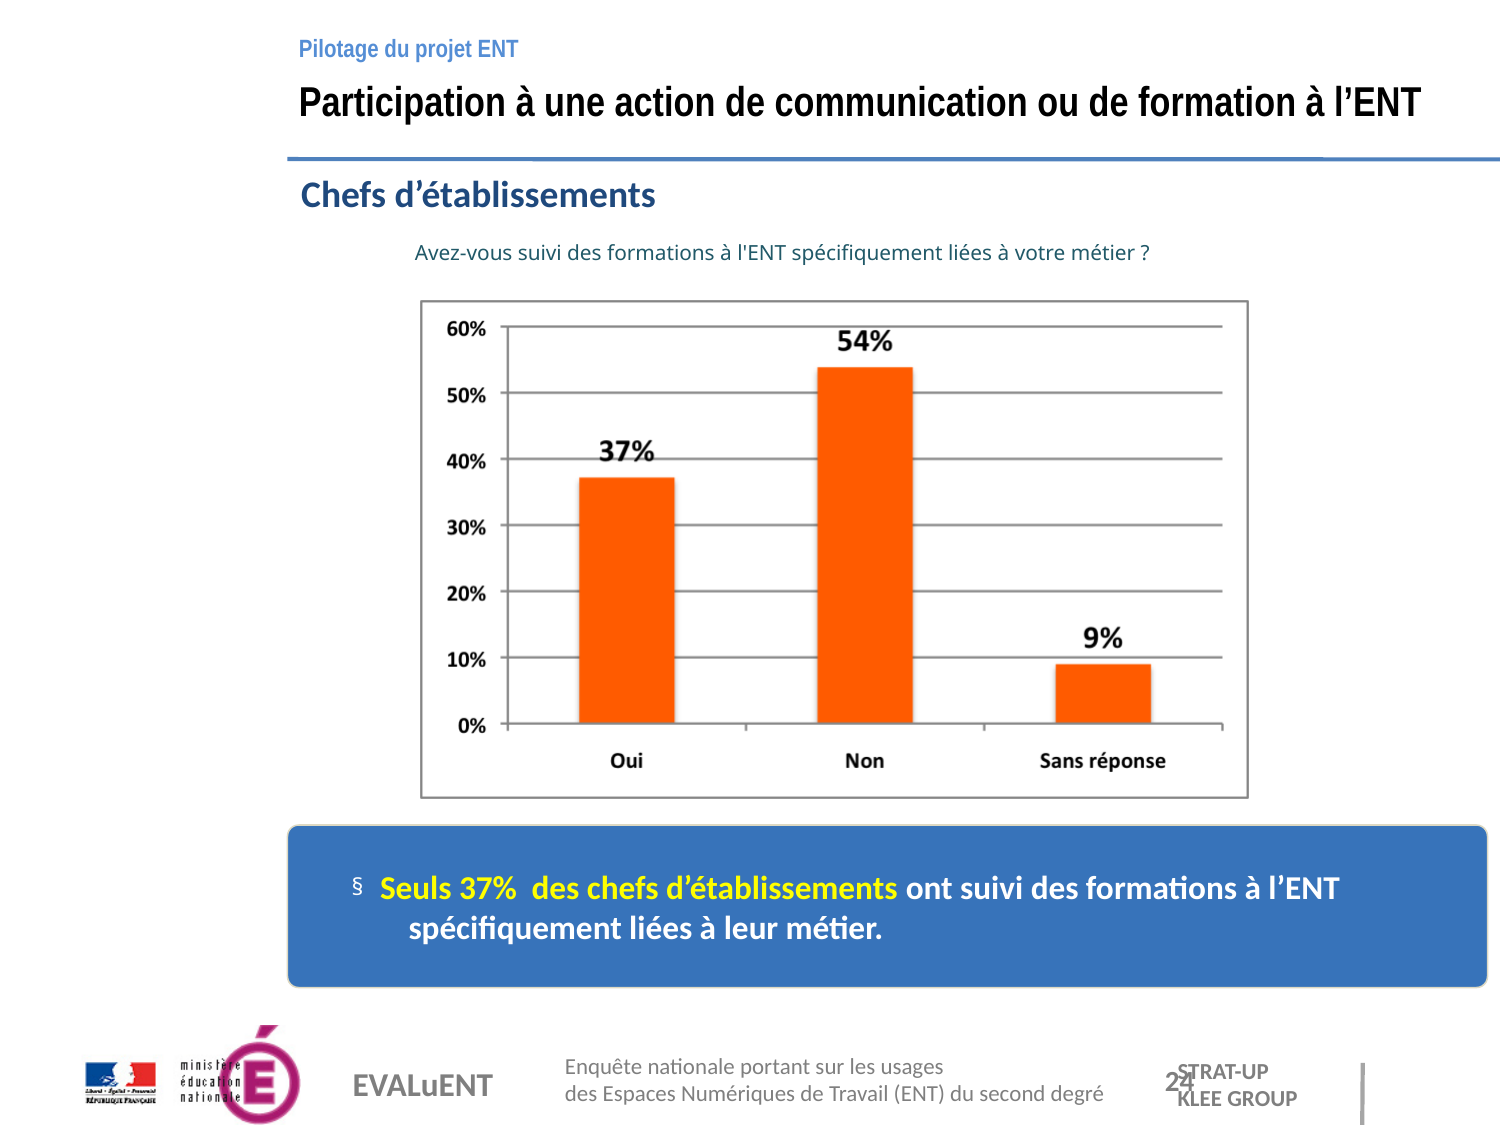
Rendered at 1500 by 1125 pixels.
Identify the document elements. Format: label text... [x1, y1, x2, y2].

text_box [1074, 1050, 1426, 1110]
text_box Pilotage du projet ENT Participation à une action de communication ou de formation à l’ENT [284, 25, 1455, 100]
text_box Seuls 37% des chefs d’établissements ont suivi des formations à l’ENT spécifiquement liées à leur métier. [287, 825, 1488, 988]
text_box Avez-vous suivi des formations à l'ENT spécifiquement liées à votre métier ? [399, 231, 1488, 274]
text_box Chefs d’établissements [286, 162, 676, 224]
picture [419, 299, 1250, 801]
